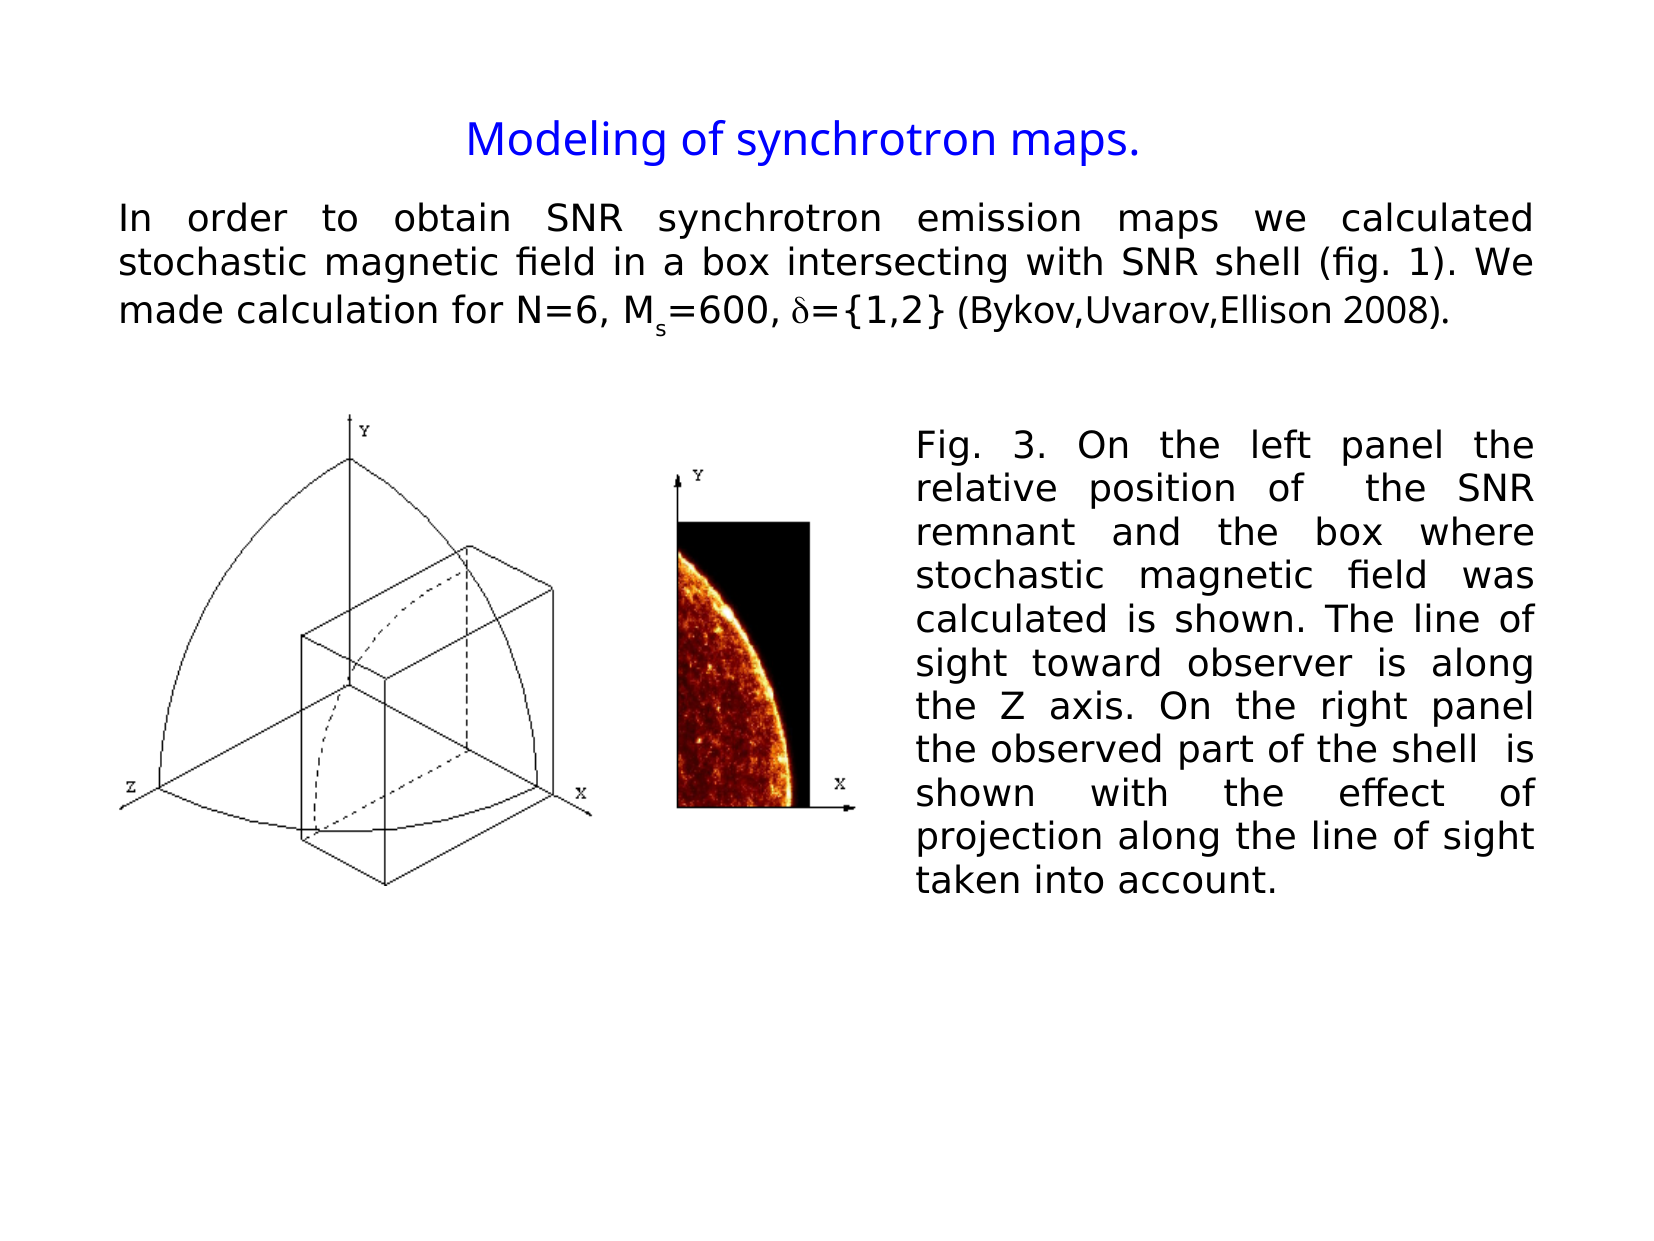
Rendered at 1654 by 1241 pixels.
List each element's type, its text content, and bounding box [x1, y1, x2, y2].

picture [118, 413, 857, 886]
title Modeling of synchrotron maps. [59, 88, 1548, 187]
text_box In order to obtain SNR synchrotron emission maps we calculated stochastic magnetic field in a box intersecting with SNR shell (fig. 1). We made calculation for N=6, Ms=600, ={1,2} (Bykov,Uvarov,Ellison 2008). [118, 187, 1536, 365]
title Fig. 3. On the left panel the relative position of the SNR remnant and the box where stochastic magnetic field was calculated is shown. The line of sight toward observer is along the Z axis. On the right panel the observed part of the shell is shown with the effect of projection along the line of sight taken into account. [915, 413, 1536, 913]
